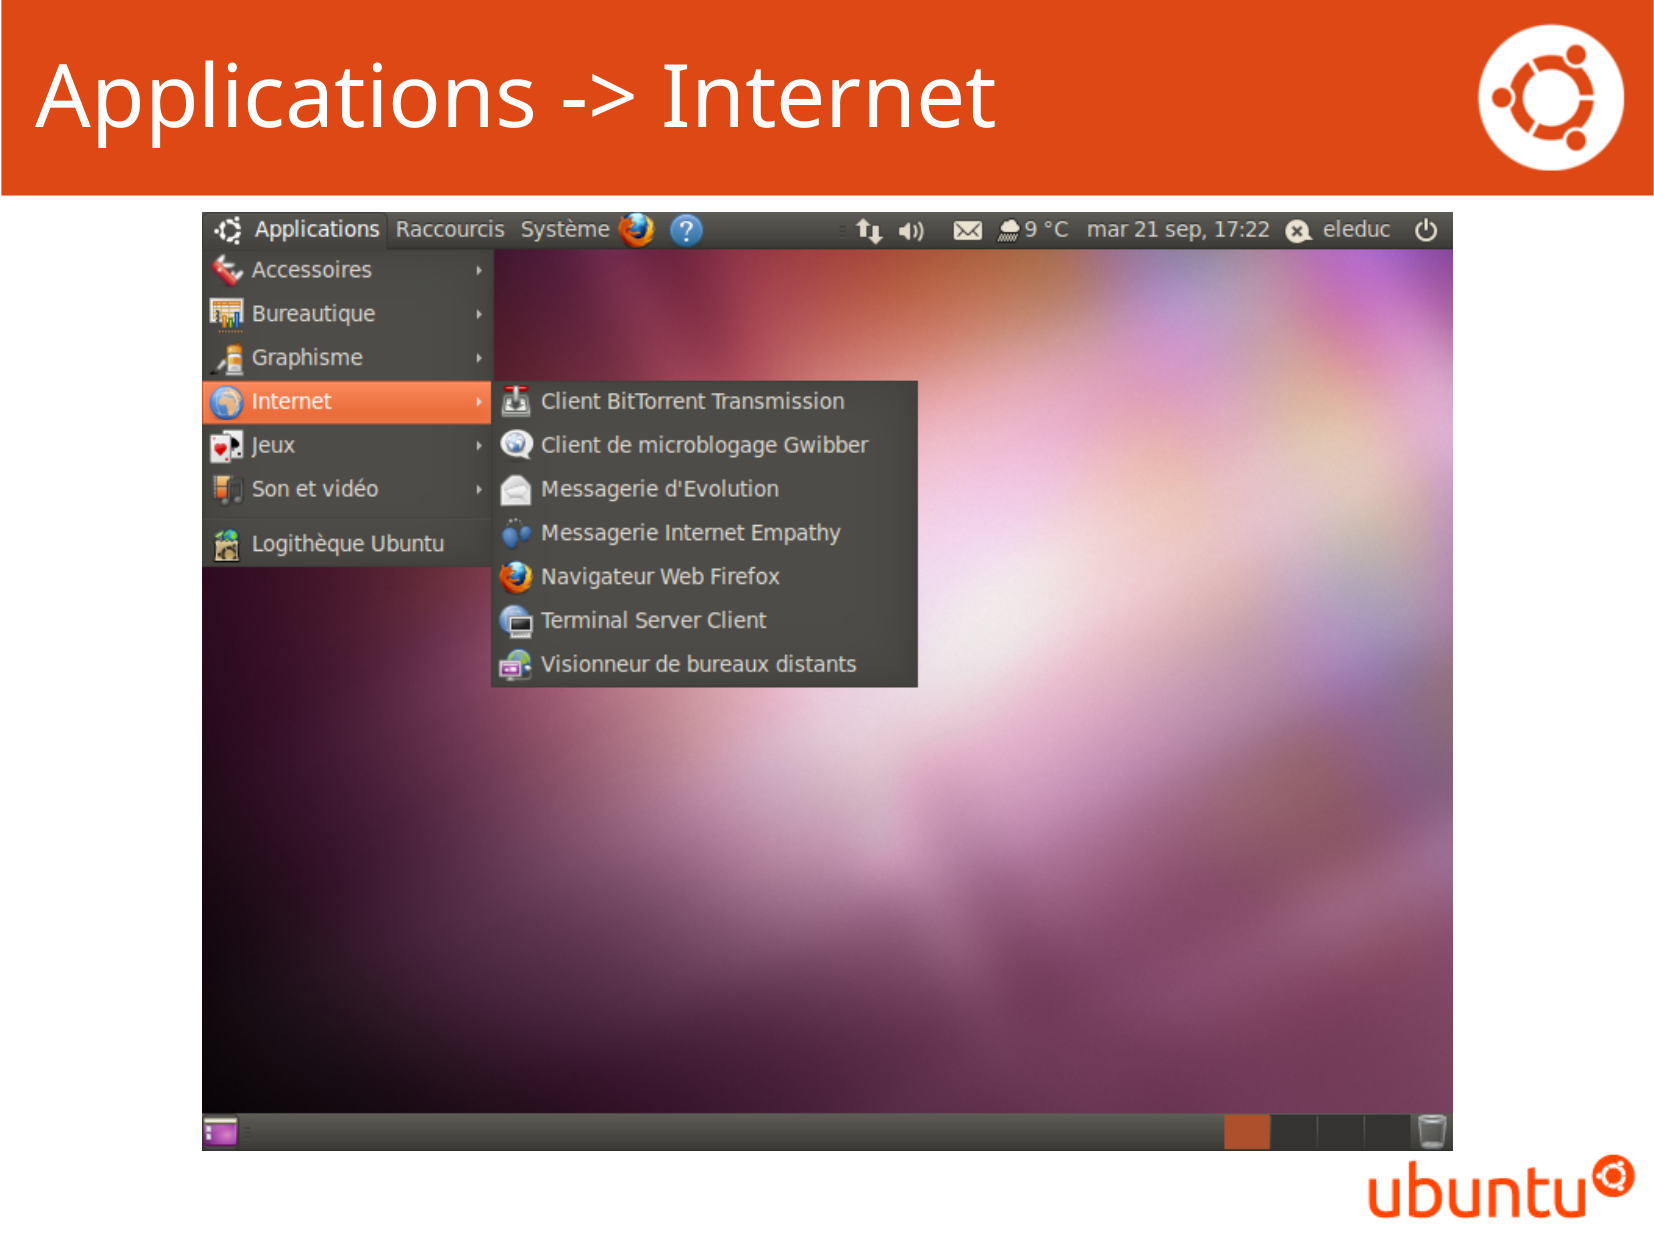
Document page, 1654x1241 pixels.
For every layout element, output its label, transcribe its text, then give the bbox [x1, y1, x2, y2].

title Applications -> Internet [35, 0, 1424, 191]
picture [0, 0, 1654, 1241]
